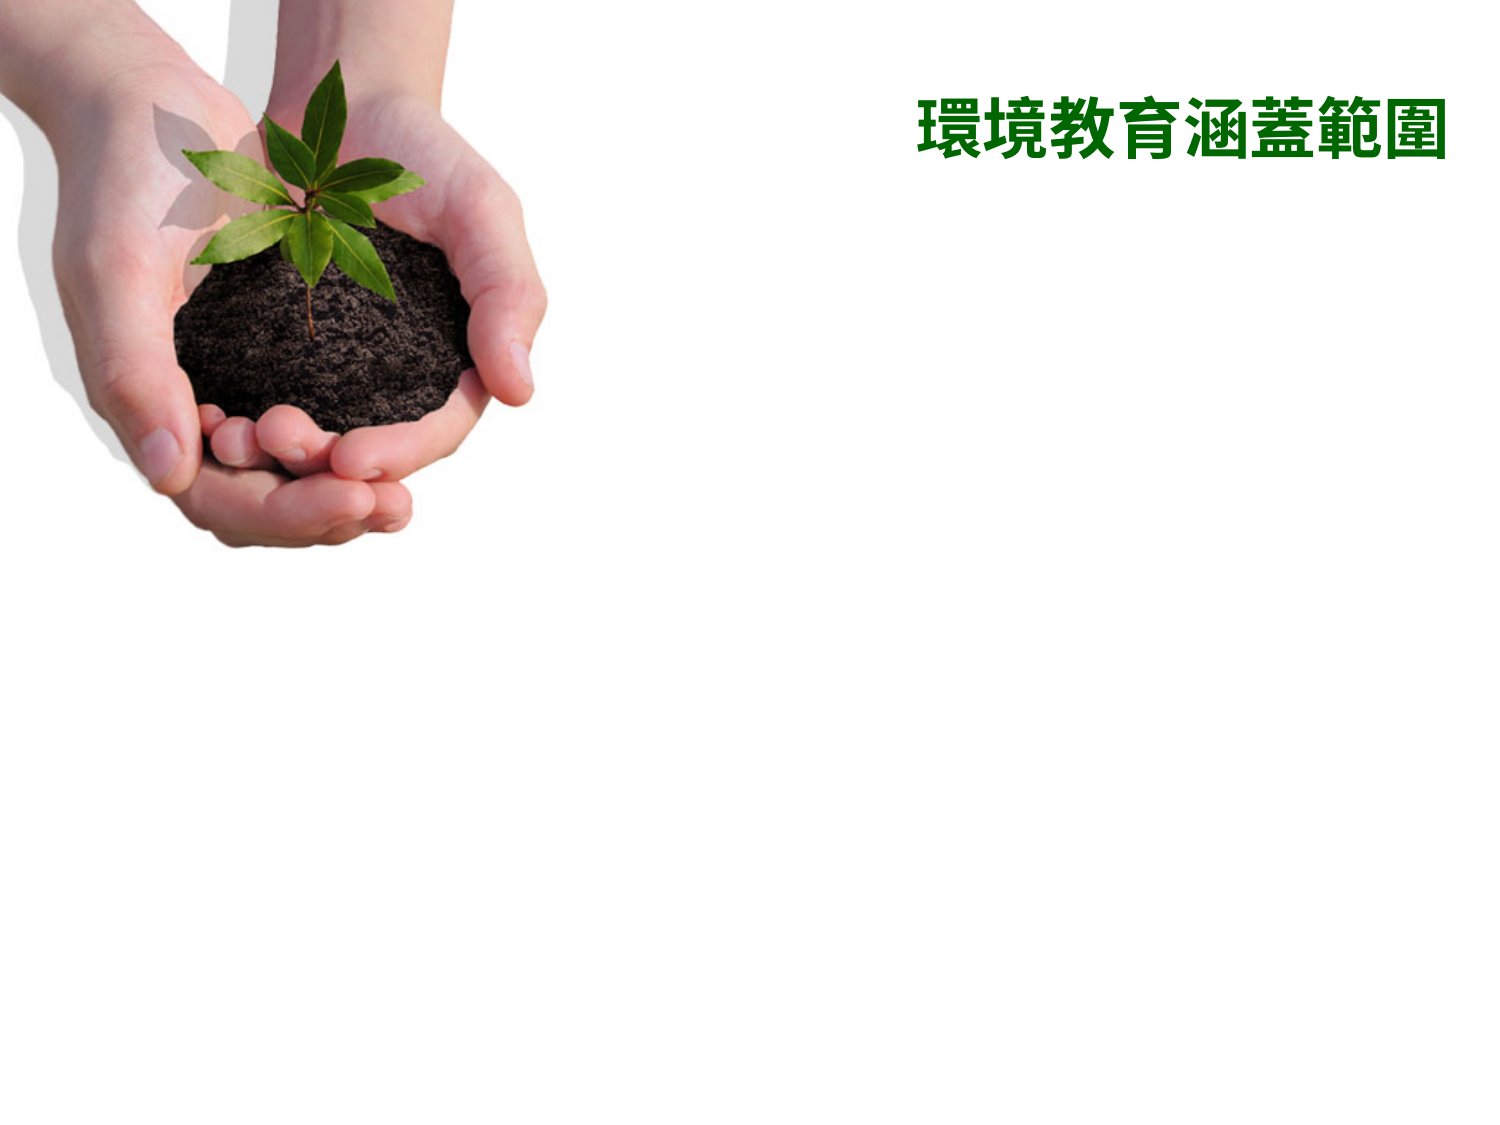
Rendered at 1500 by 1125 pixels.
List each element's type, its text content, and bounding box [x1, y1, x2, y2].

picture [0, 0, 1500, 1125]
title 環境教育涵蓋範圍 [825, 33, 1500, 221]
